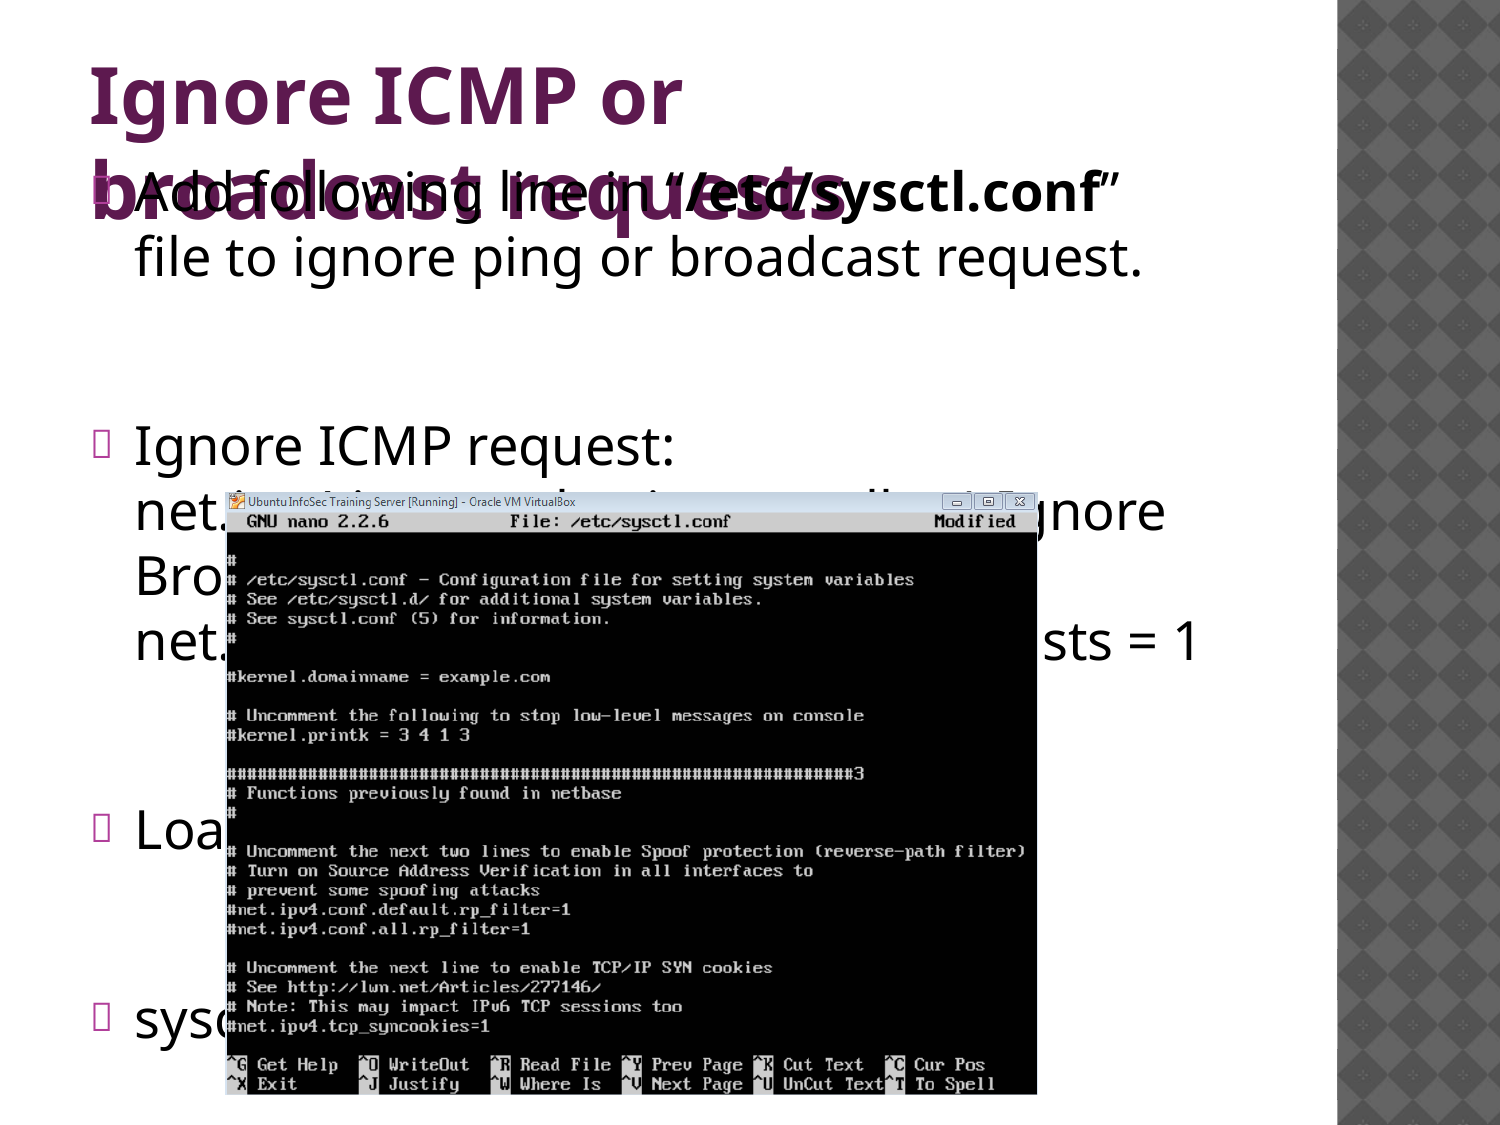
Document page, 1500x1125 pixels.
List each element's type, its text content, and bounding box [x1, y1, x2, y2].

picture [1337, 0, 1500, 1125]
title Ignore ICMP or broadcast requests [75, 37, 1043, 138]
list Add following line in “/etc/sysctl.conf” file to ignore ping or broadcast request. Ignore ICMP request: net.ipv4.icmp_echo_ignore_all = 1 Ignore Broadcast request: net.ipv4.icmp_echo_ignore_broadcasts = 1 Load the new settings or changes: sysctl -p [75, 149, 1225, 475]
picture [225, 492, 1038, 1095]
